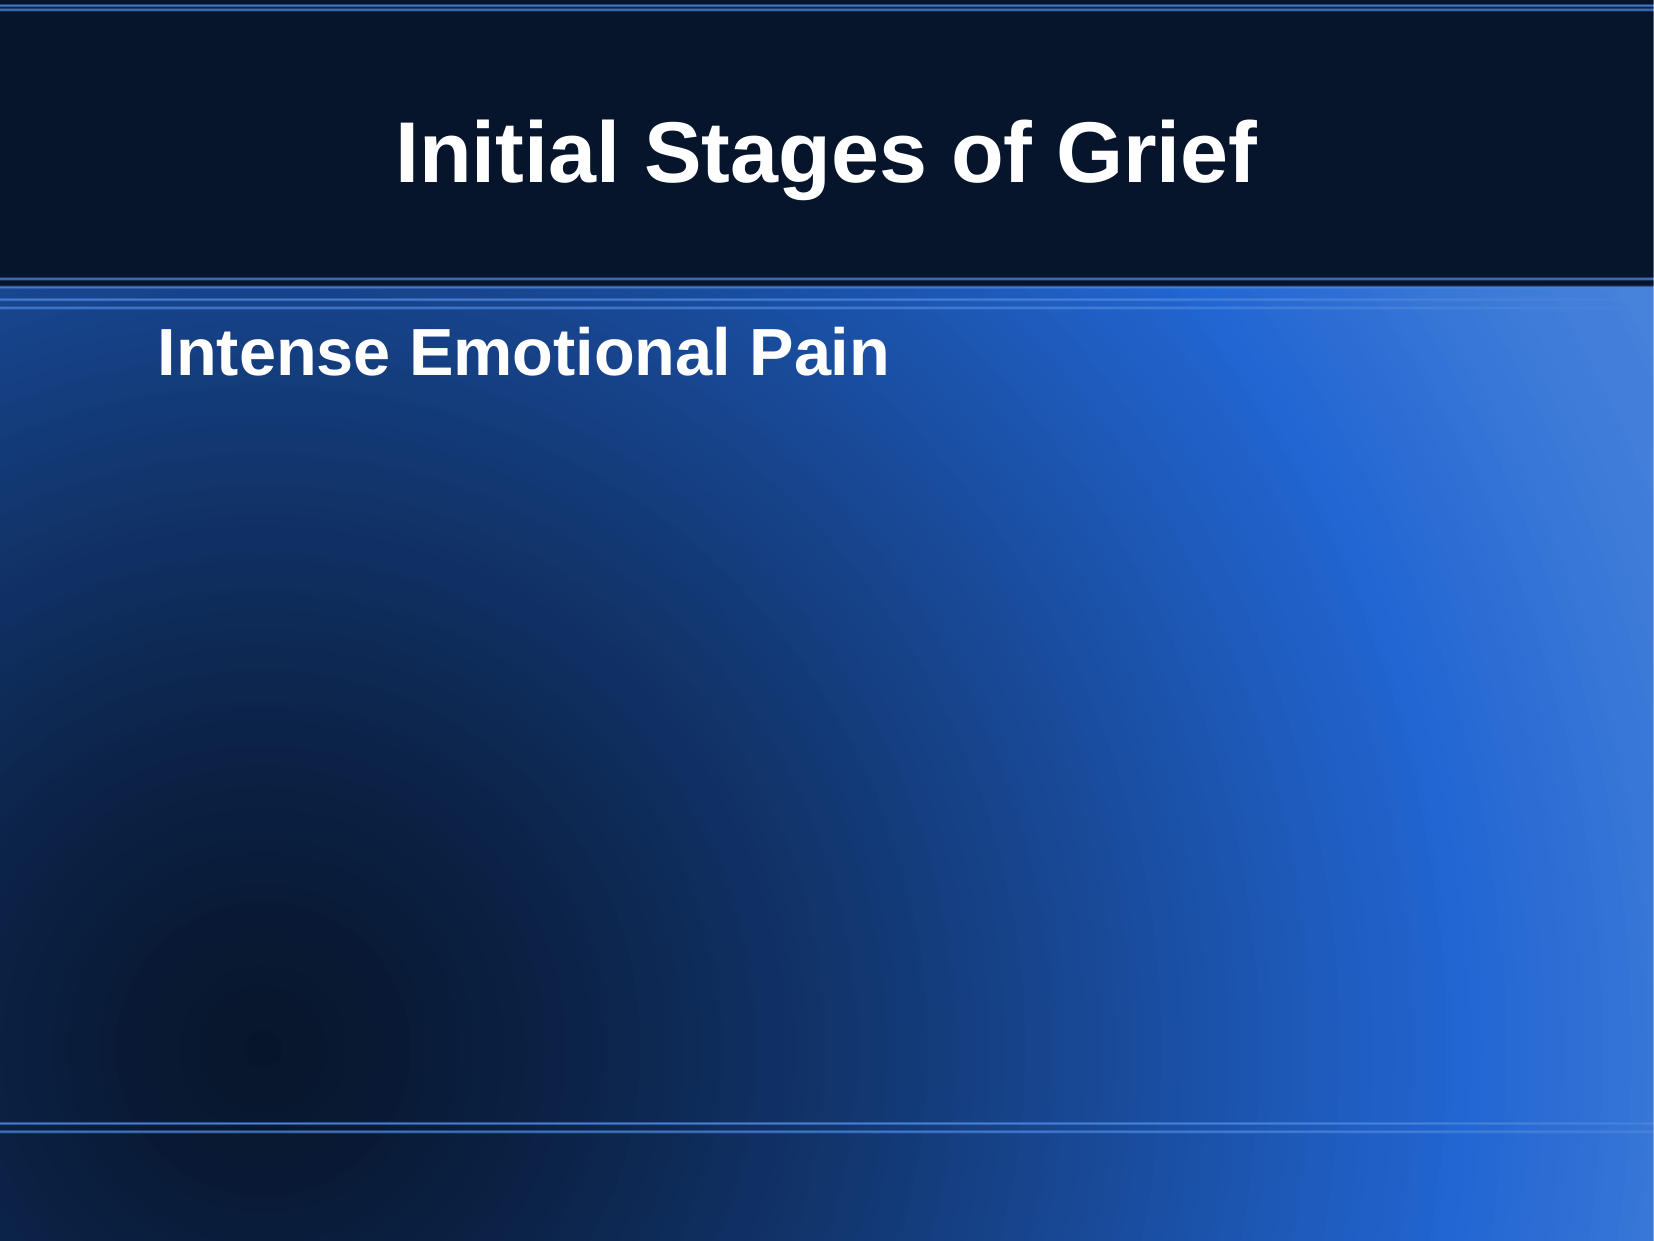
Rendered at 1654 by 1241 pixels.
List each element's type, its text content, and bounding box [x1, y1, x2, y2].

picture [0, 0, 1654, 1241]
title Initial Stages of Grief [82, 49, 1571, 257]
list Intense Emotional Pain [86, 315, 1576, 1017]
